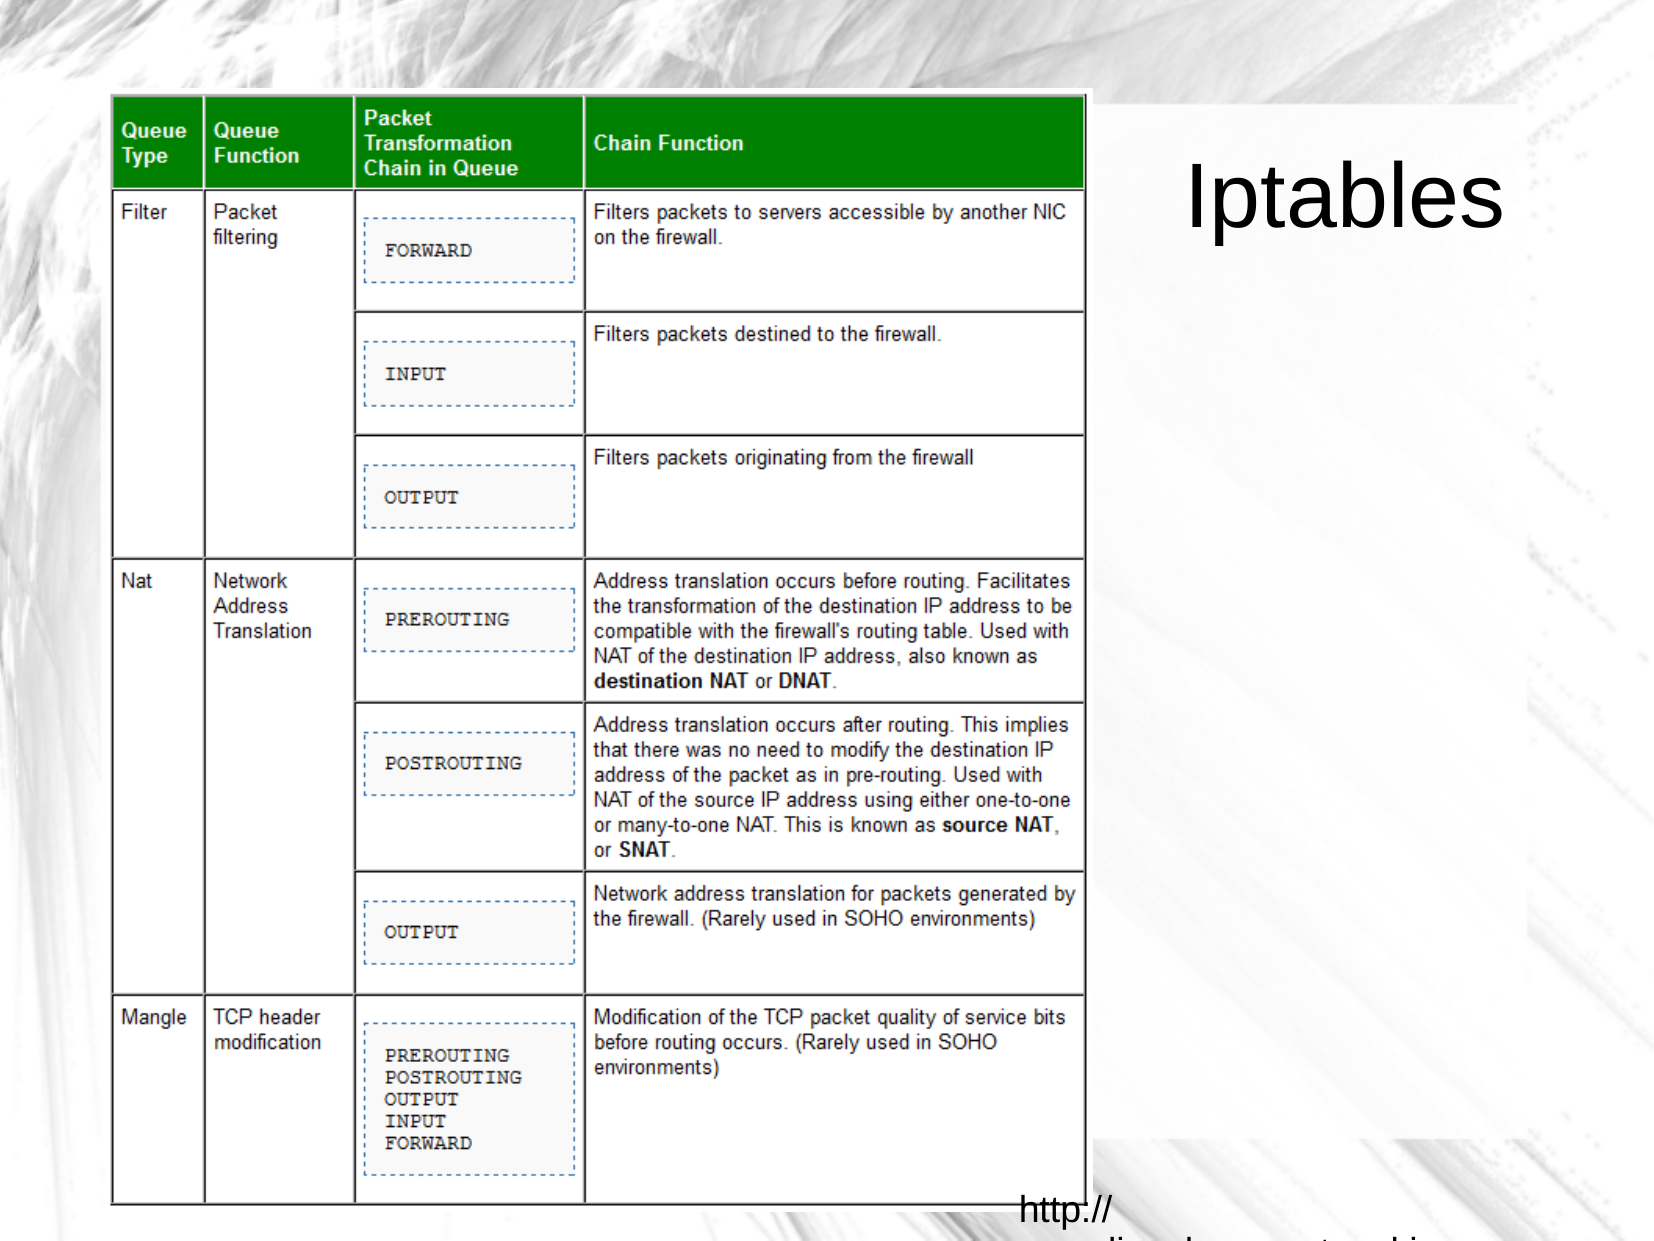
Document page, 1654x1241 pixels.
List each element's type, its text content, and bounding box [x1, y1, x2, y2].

text_box http://www.linuxhomenetworking.com [1003, 1181, 1647, 1239]
picture [0, 0, 1654, 1241]
title Iptables [1093, 112, 1506, 281]
